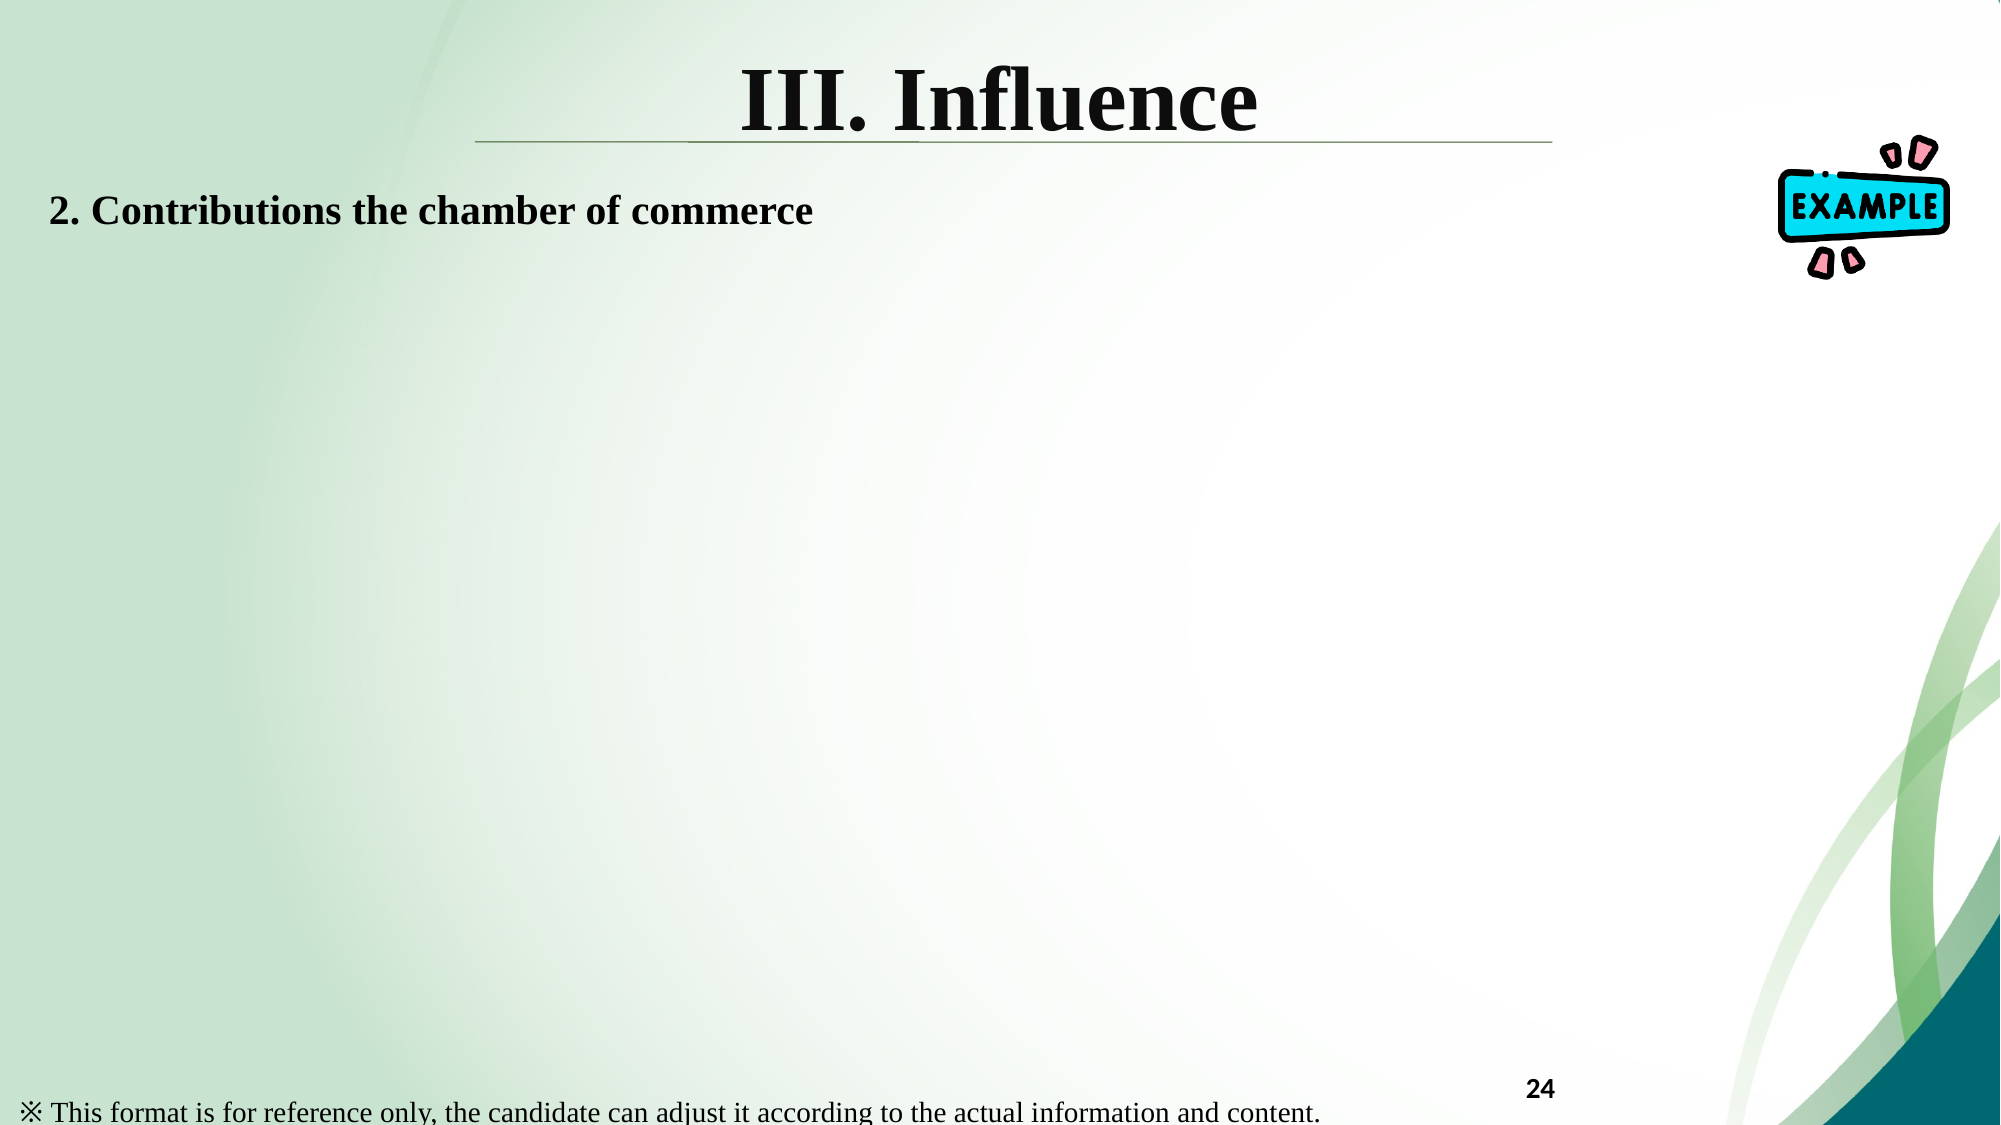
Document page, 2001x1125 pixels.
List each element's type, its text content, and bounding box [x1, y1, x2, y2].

picture [1778, 139, 1950, 293]
title III. Influence [0, 36, 2000, 139]
text_box 2. Contributions the chamber of commerce [42, 168, 1662, 248]
text_box ※ This format is for reference only, the candidate can adjust it according to the actual information and content. [12, 1068, 1330, 1125]
text_box 24 [1518, 1053, 1969, 1114]
